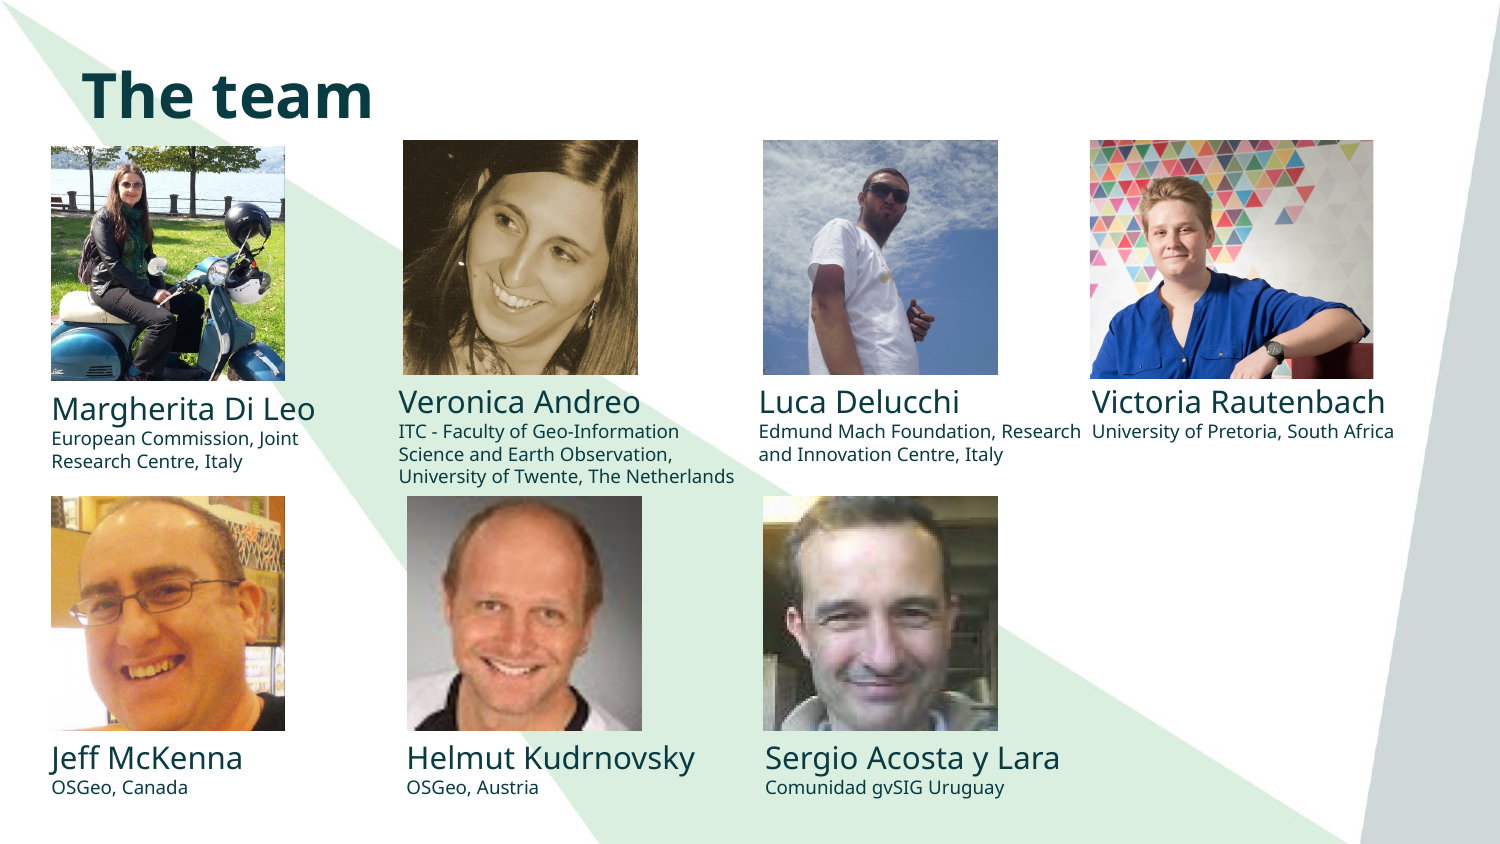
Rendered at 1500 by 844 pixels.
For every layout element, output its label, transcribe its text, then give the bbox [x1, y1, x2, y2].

text_box Jeff McKenna OSGeo, Canada [36, 723, 391, 830]
text_box Sergio Acosta y Lara Comunidad gvSIG Uruguay [749, 723, 1105, 830]
title The team [70, 13, 1196, 131]
text_box Veronica Andreo ITC - Faculty of Geo-Information Science and Earth Observation, University of Twente, The Netherlands [383, 367, 743, 474]
text_box Luca Delucchi Edmund Mach Foundation, Research and Innovation Centre, Italy [743, 367, 1076, 474]
text_box Victoria Rautenbach University of Pretoria, South Africa [1076, 367, 1432, 474]
text_box Helmut Kudrnovsky OSGeo, Austria [391, 723, 747, 830]
picture [0, 0, 1500, 844]
text_box Margherita Di Leo European Commission, Joint Research Centre, Italy [36, 374, 377, 481]
